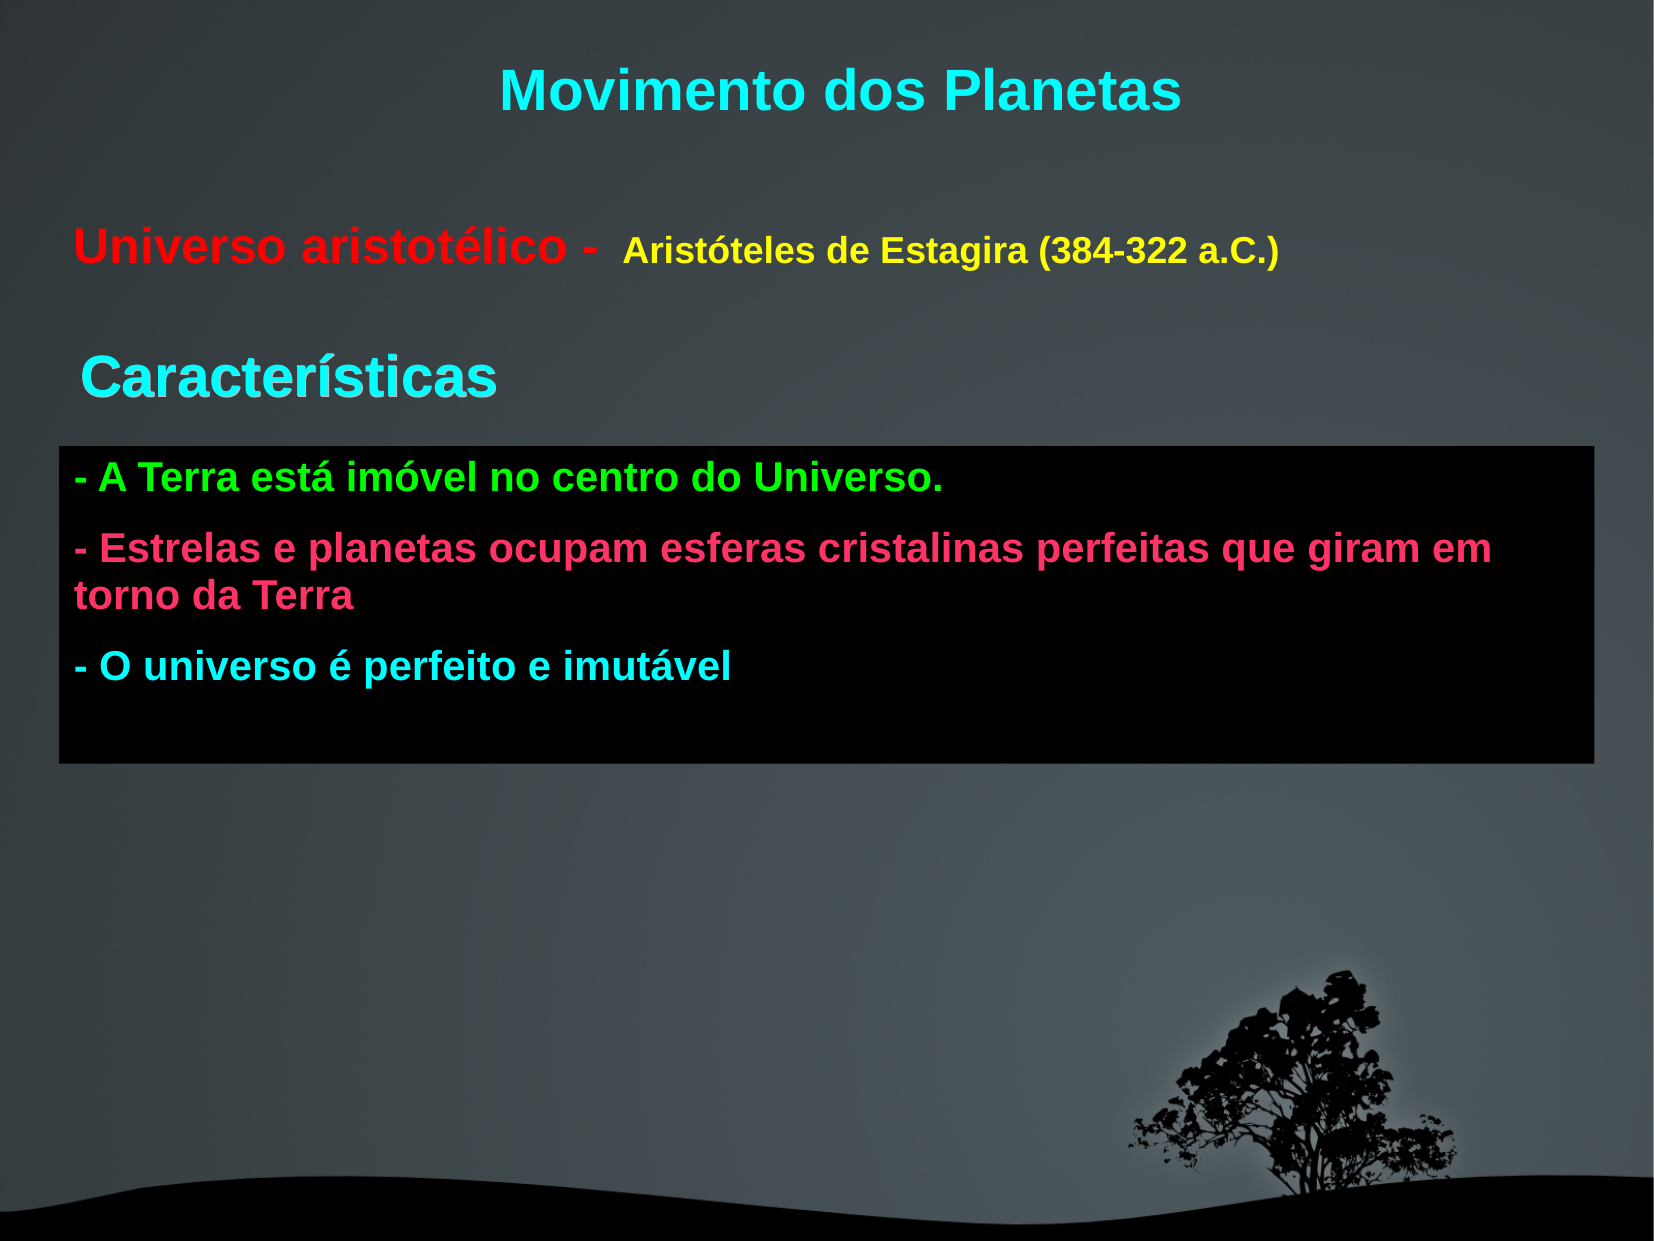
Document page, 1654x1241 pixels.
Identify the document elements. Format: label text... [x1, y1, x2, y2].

text_box Movimento dos Planetas [59, 50, 1625, 154]
picture [0, 0, 1654, 1241]
text_box Características [65, 336, 515, 440]
text_box Universo aristotélico - Aristóteles de Estagira (384-322 a.C.) [59, 211, 1625, 302]
text_box - A Terra está imóvel no centro do Universo. - Estrelas e planetas ocupam esferas cristalinas perfeitas que giram em torno da Terra - O universo é perfeito e imutável [59, 446, 1595, 764]
